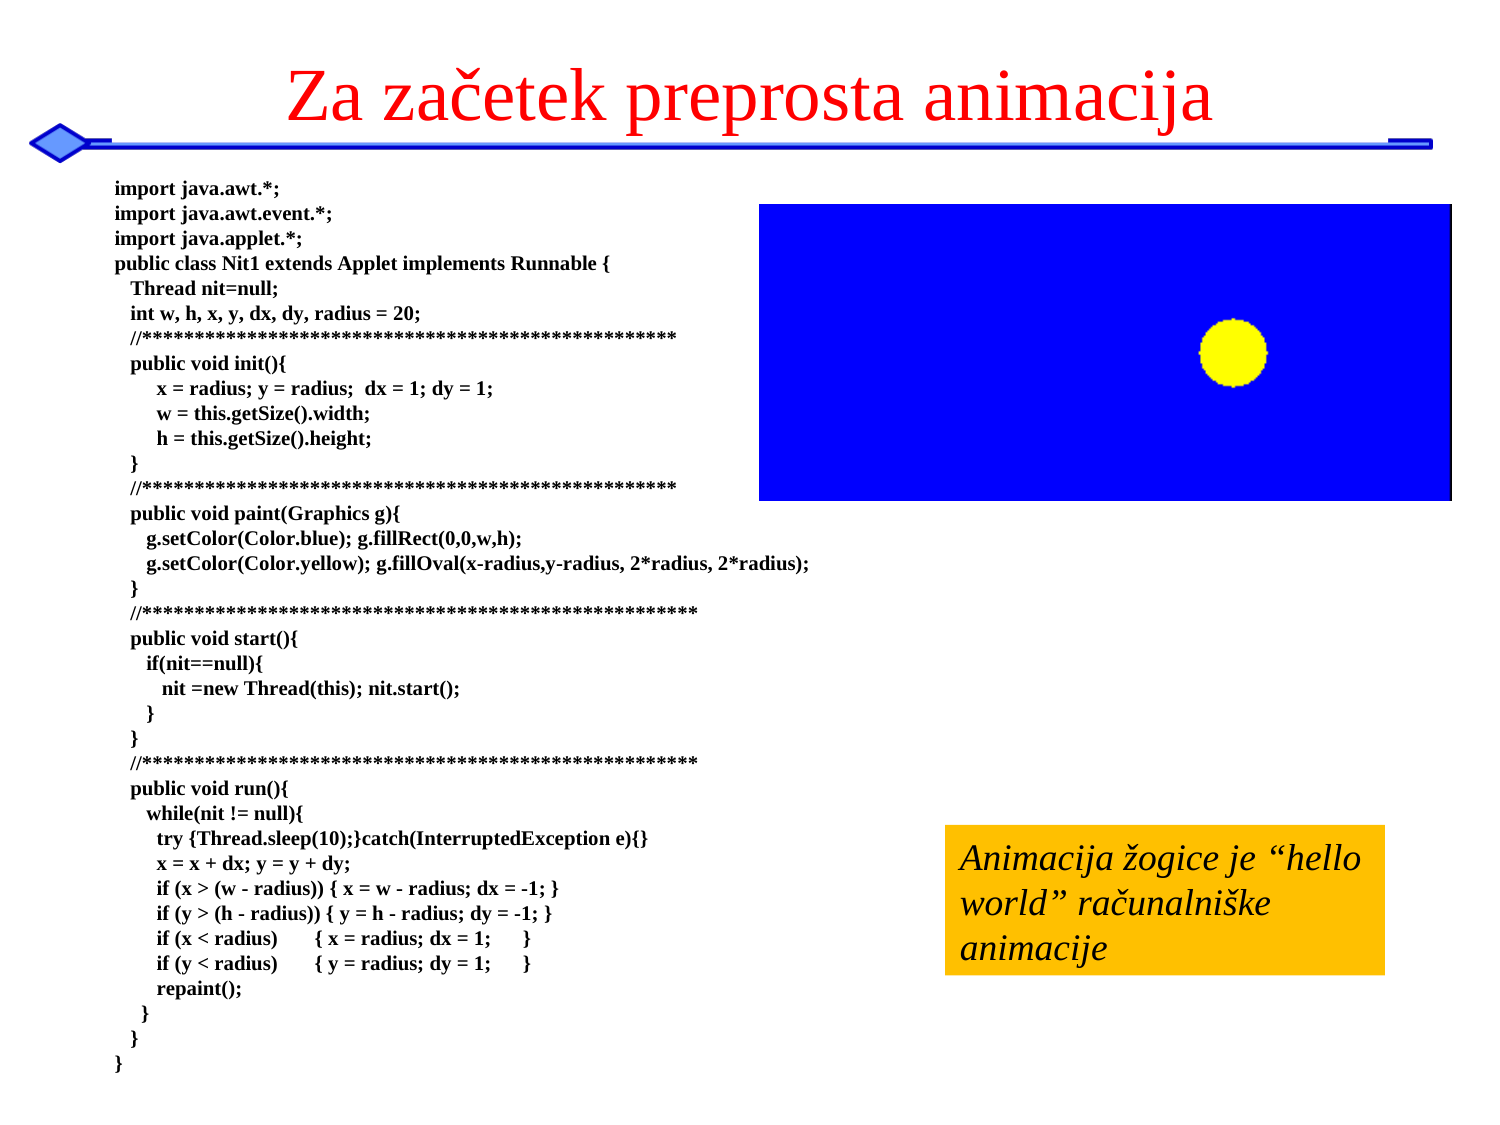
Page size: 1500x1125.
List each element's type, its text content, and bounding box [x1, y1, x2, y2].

picture [759, 204, 1452, 501]
text_box import java.awt.*; import java.awt.event.*; import java.applet.*; public class Nit1 extends Applet implements Runnable { Thread nit=null; int w, h, x, y, dx, dy, radius = 20; //*************************************************** public void init(){ x = radius; y = radius; dx = 1; dy = 1; w = this.getSize().width; h = this.getSize().height; } //*************************************************** public void paint(Graphics g){ g.setColor(Color.blue); g.fillRect(0,0,w,h); g.setColor(Color.yellow); g.fillOval(x-radius,y-radius, 2*radius, 2*radius); } //***************************************************** public void start(){ if(nit==null){ nit =new Thread(this); nit.start(); } } //***************************************************** public void run(){ while(nit != null){ try {Thread.sleep(10);}catch(InterruptedException e){} x = x + dx; y = y + dy; if (x > (w - radius)) { x = w - radius; dx = -1; } if (y > (h - radius)) { y = h - radius; dy = -1; } if (x < radius) { x = radius; dx = 1; } if (y < radius) { y = radius; dy = 1; } repaint(); } } } [99, 167, 1035, 1083]
picture [28, 122, 1434, 164]
text_box Animacija žogice je “hello world” računalniške animacije [945, 824, 1385, 976]
title Za začetek preprosta animacija [111, 37, 1389, 143]
